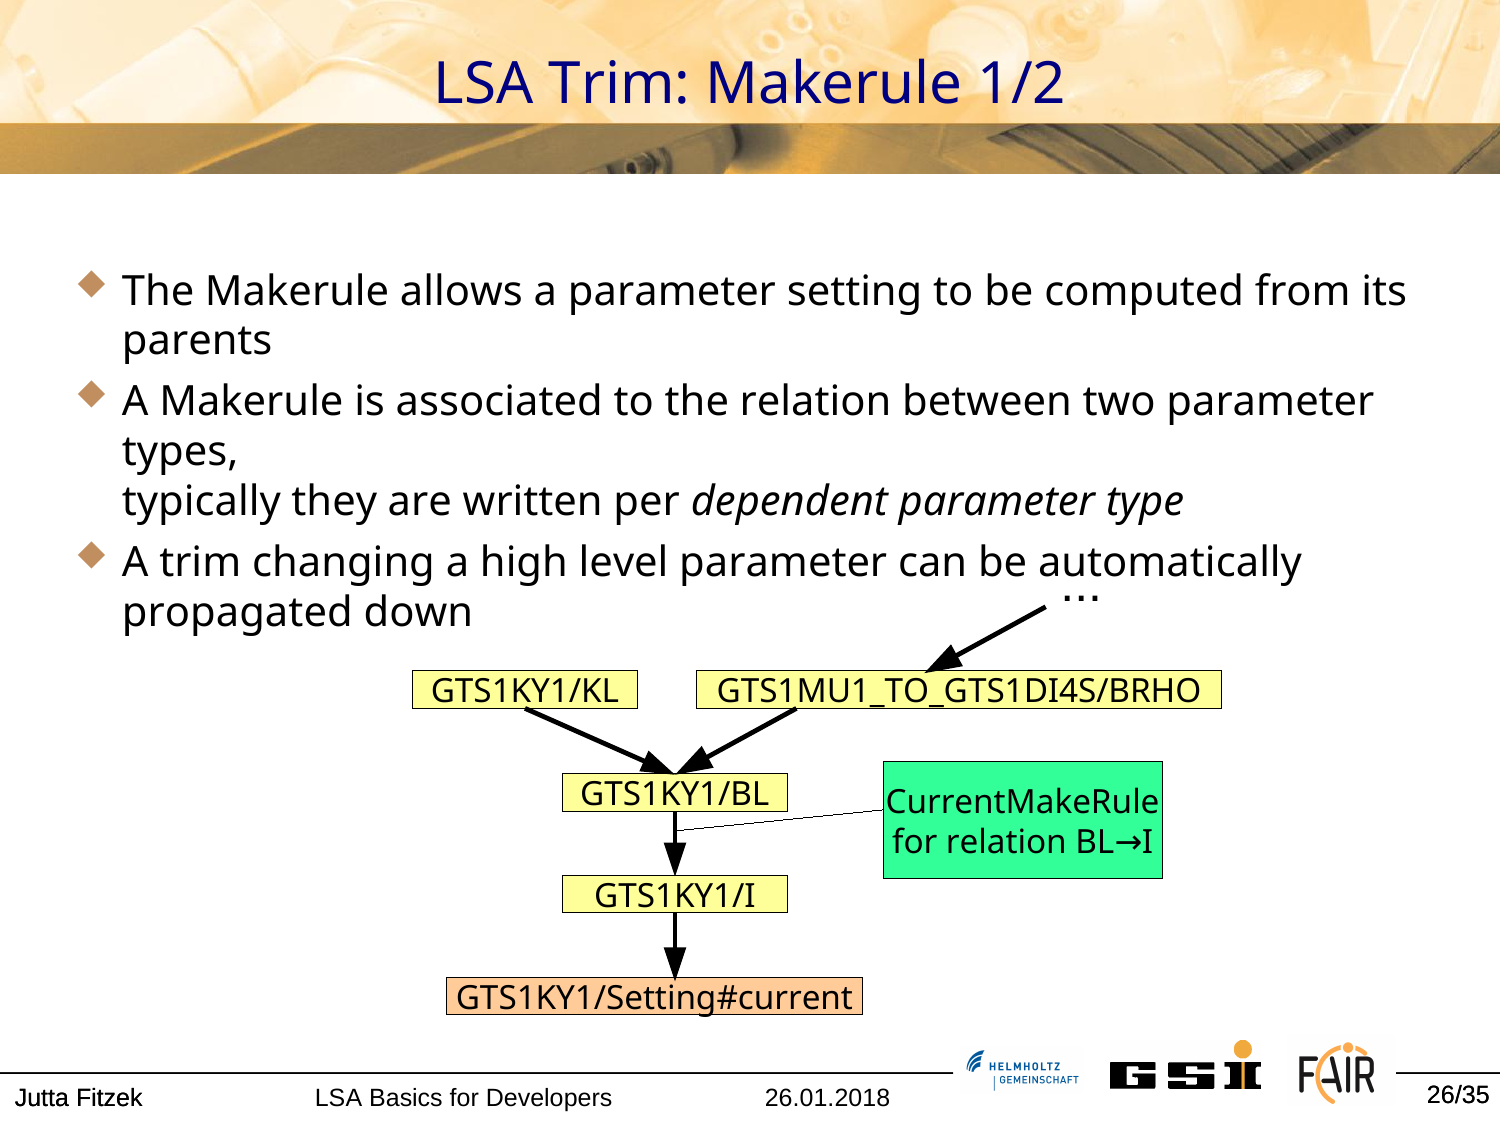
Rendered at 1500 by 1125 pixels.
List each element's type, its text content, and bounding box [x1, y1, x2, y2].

picture [1110, 1040, 1261, 1089]
text_box GTS1KY1/KL [412, 670, 638, 709]
text_box GTS1KY1/BL [562, 773, 788, 812]
text_box ... [1045, 544, 1118, 620]
picture [960, 1046, 1084, 1095]
title LSA Trim: Makerule 1/2 [75, 0, 1425, 174]
text_box GTS1MU1_TO_GTS1DI4S/BRHO [696, 670, 1222, 709]
picture [1287, 1034, 1396, 1106]
list The Makerule allows a parameter setting to be computed from its parents A Makerule is associated to the relation between two parameter types, typically they are written per dependent parameter type A trim changing a high level parameter can be automatically propagated down [75, 263, 1425, 1006]
text_box GTS1KY1/I [562, 875, 788, 913]
picture [0, 0, 1500, 175]
text_box CurrentMakeRule for relation BL→I [883, 761, 1163, 879]
text_box GTS1KY1/Setting#current [446, 977, 863, 1015]
